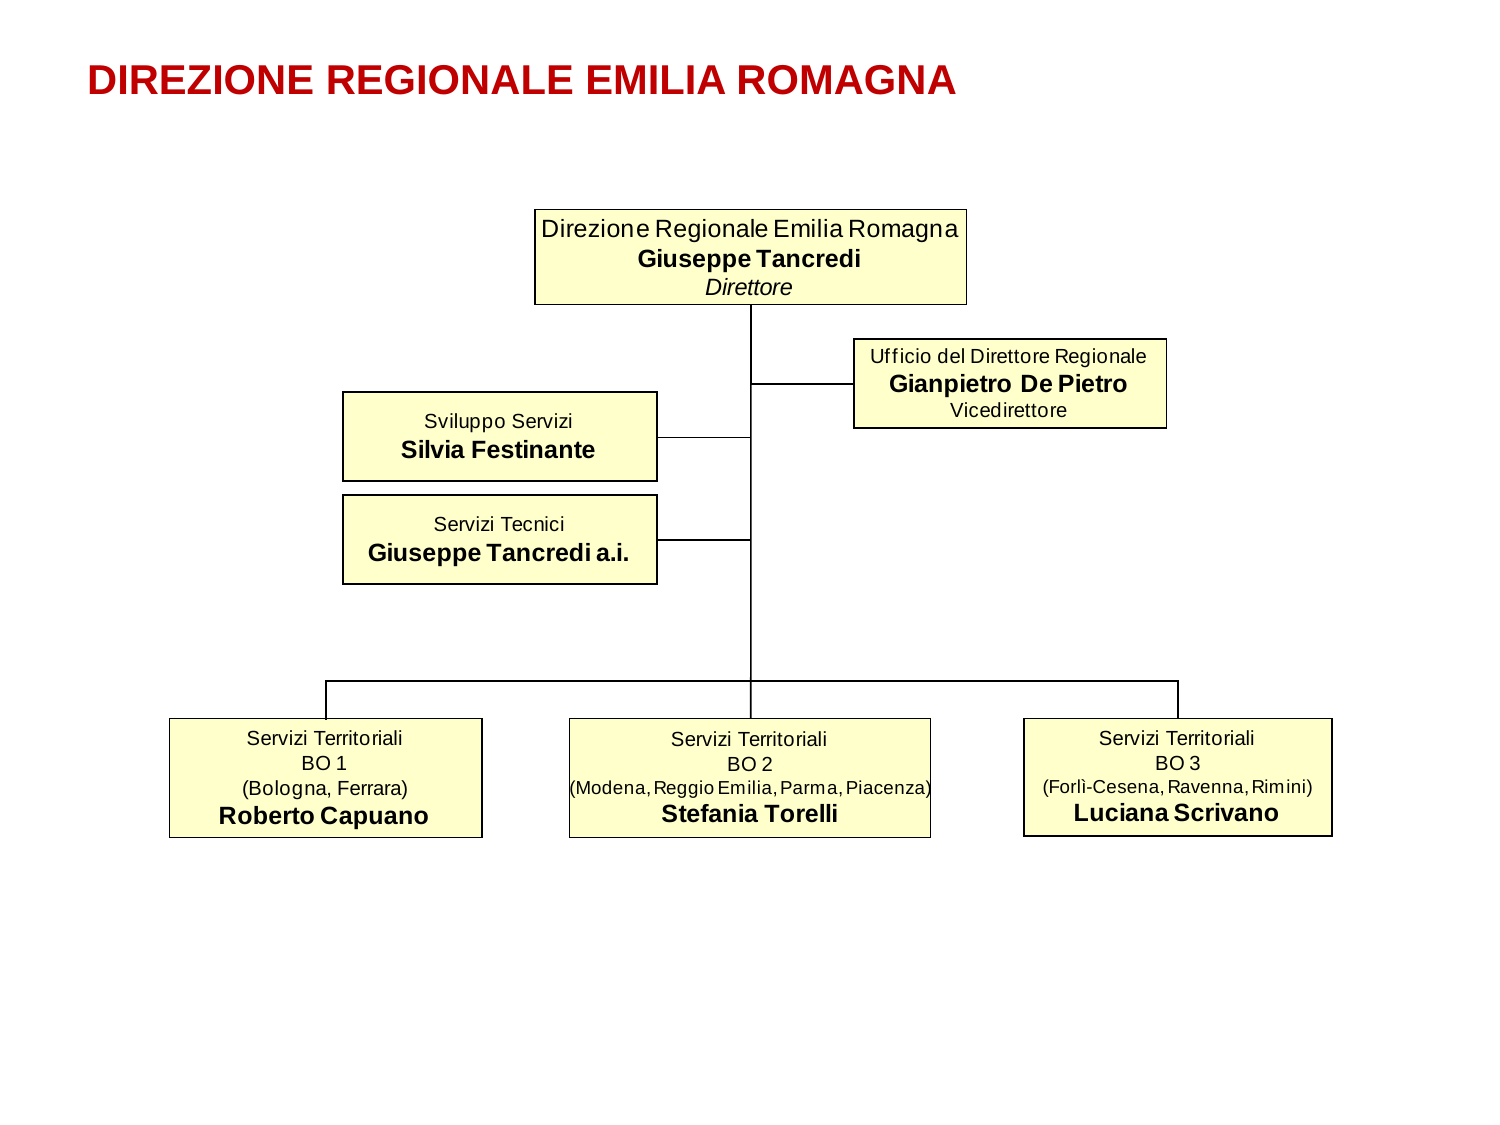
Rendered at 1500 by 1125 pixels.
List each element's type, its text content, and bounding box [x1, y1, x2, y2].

text_box DIREZIONE REGIONALE EMILIA ROMAGNA [72, 45, 1462, 128]
picture [167, 203, 1333, 839]
